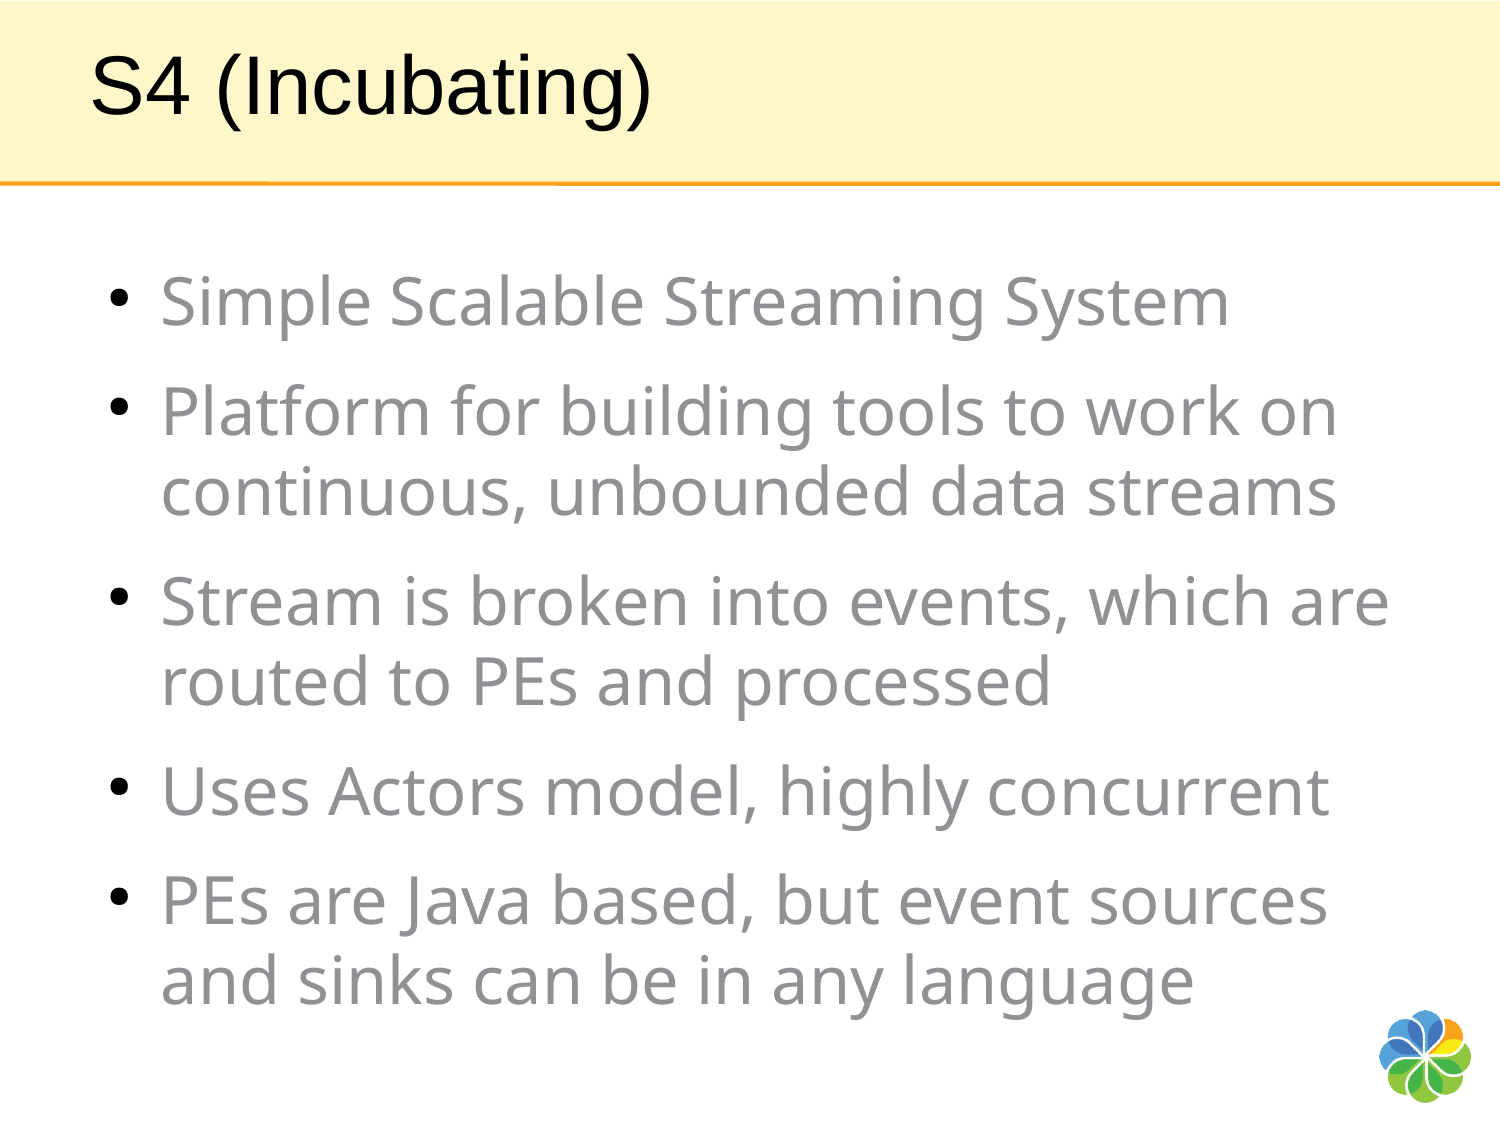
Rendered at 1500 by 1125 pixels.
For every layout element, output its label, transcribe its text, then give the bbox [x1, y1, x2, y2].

picture [1379, 1010, 1471, 1103]
list Simple Scalable Streaming System Platform for building tools to work on continuous, unbounded data streams Stream is broken into events, which are routed to PEs and processed Uses Actors model, highly concurrent PEs are Java based, but event sources and sinks can be in any language [75, 251, 1447, 1063]
list [761, 251, 1425, 1005]
list [75, 356, 738, 1005]
title S4 (Incubating) [75, 24, 1425, 163]
